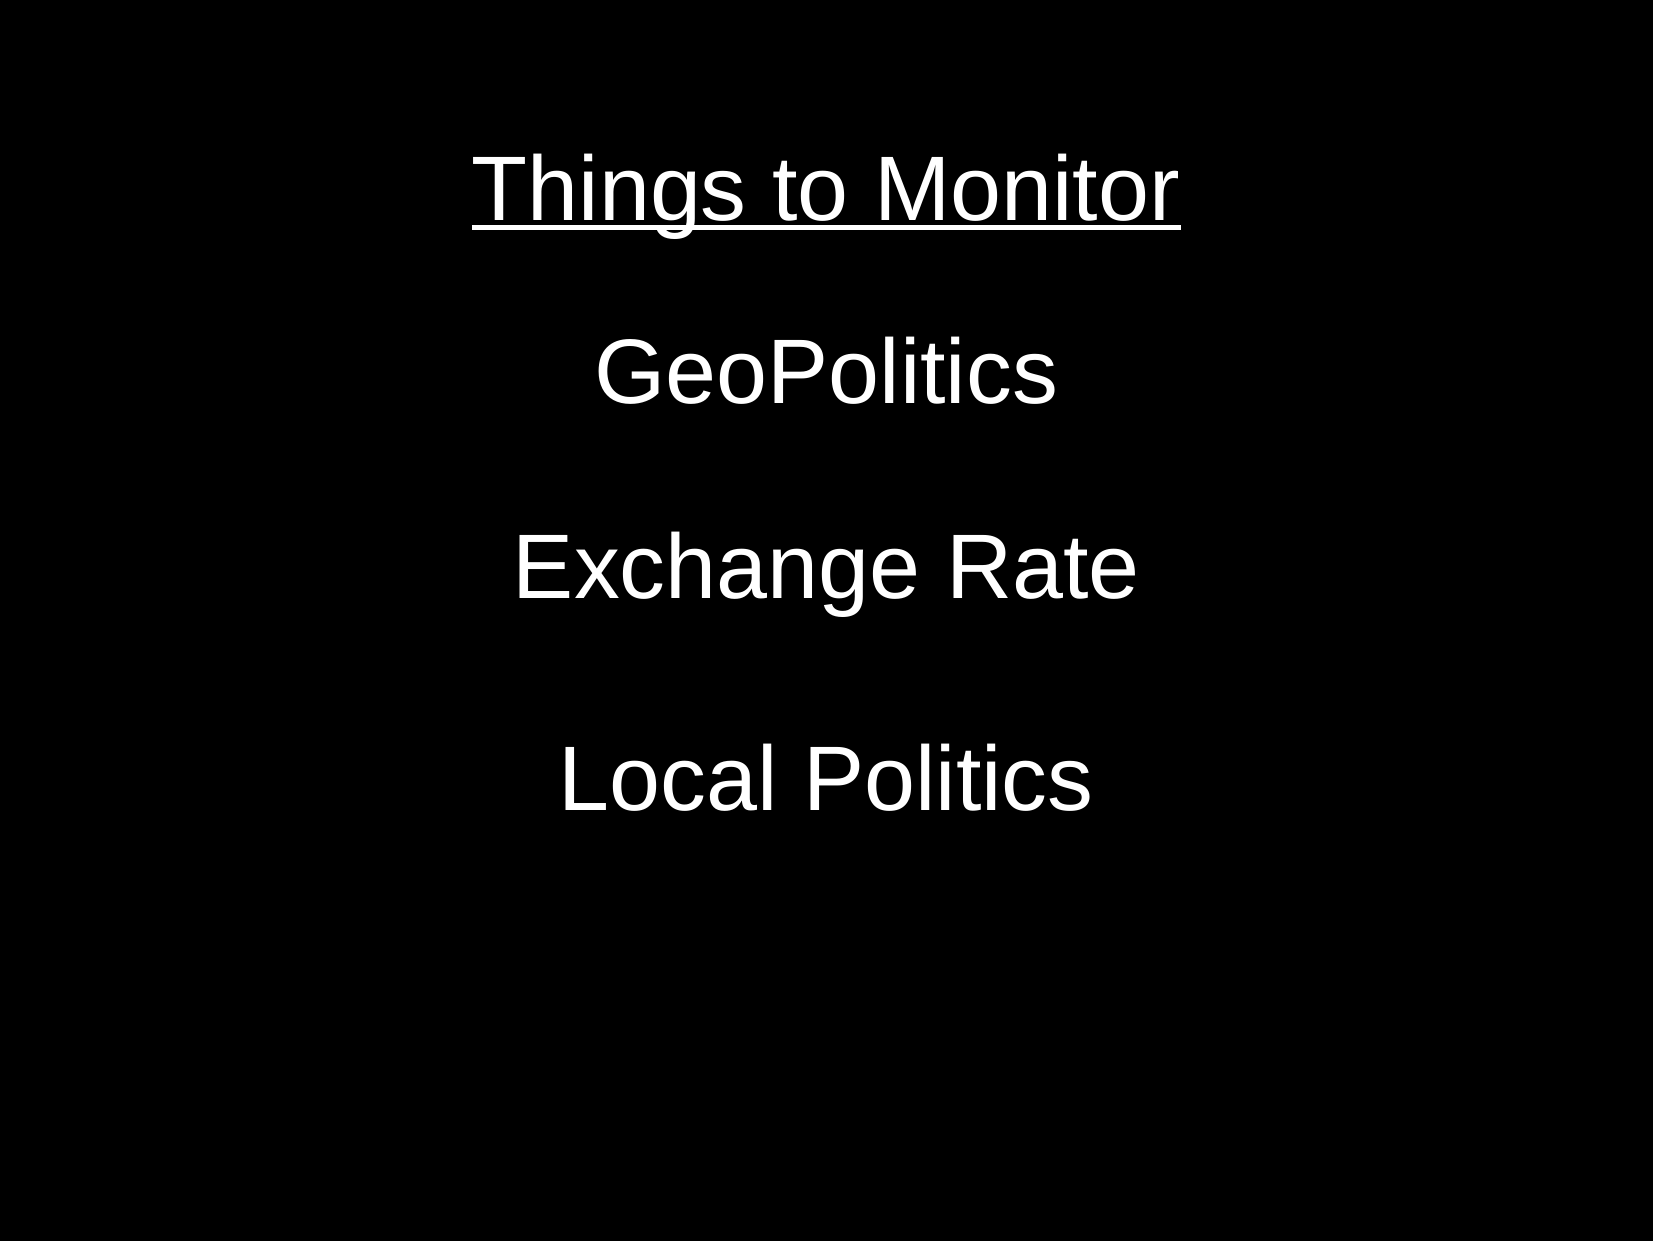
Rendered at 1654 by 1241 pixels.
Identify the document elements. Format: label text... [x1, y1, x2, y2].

title Local Politics [82, 675, 1571, 883]
title Exchange Rate [82, 462, 1571, 670]
title GeoPolitics [82, 267, 1571, 462]
title Things to Monitor [82, 84, 1571, 267]
